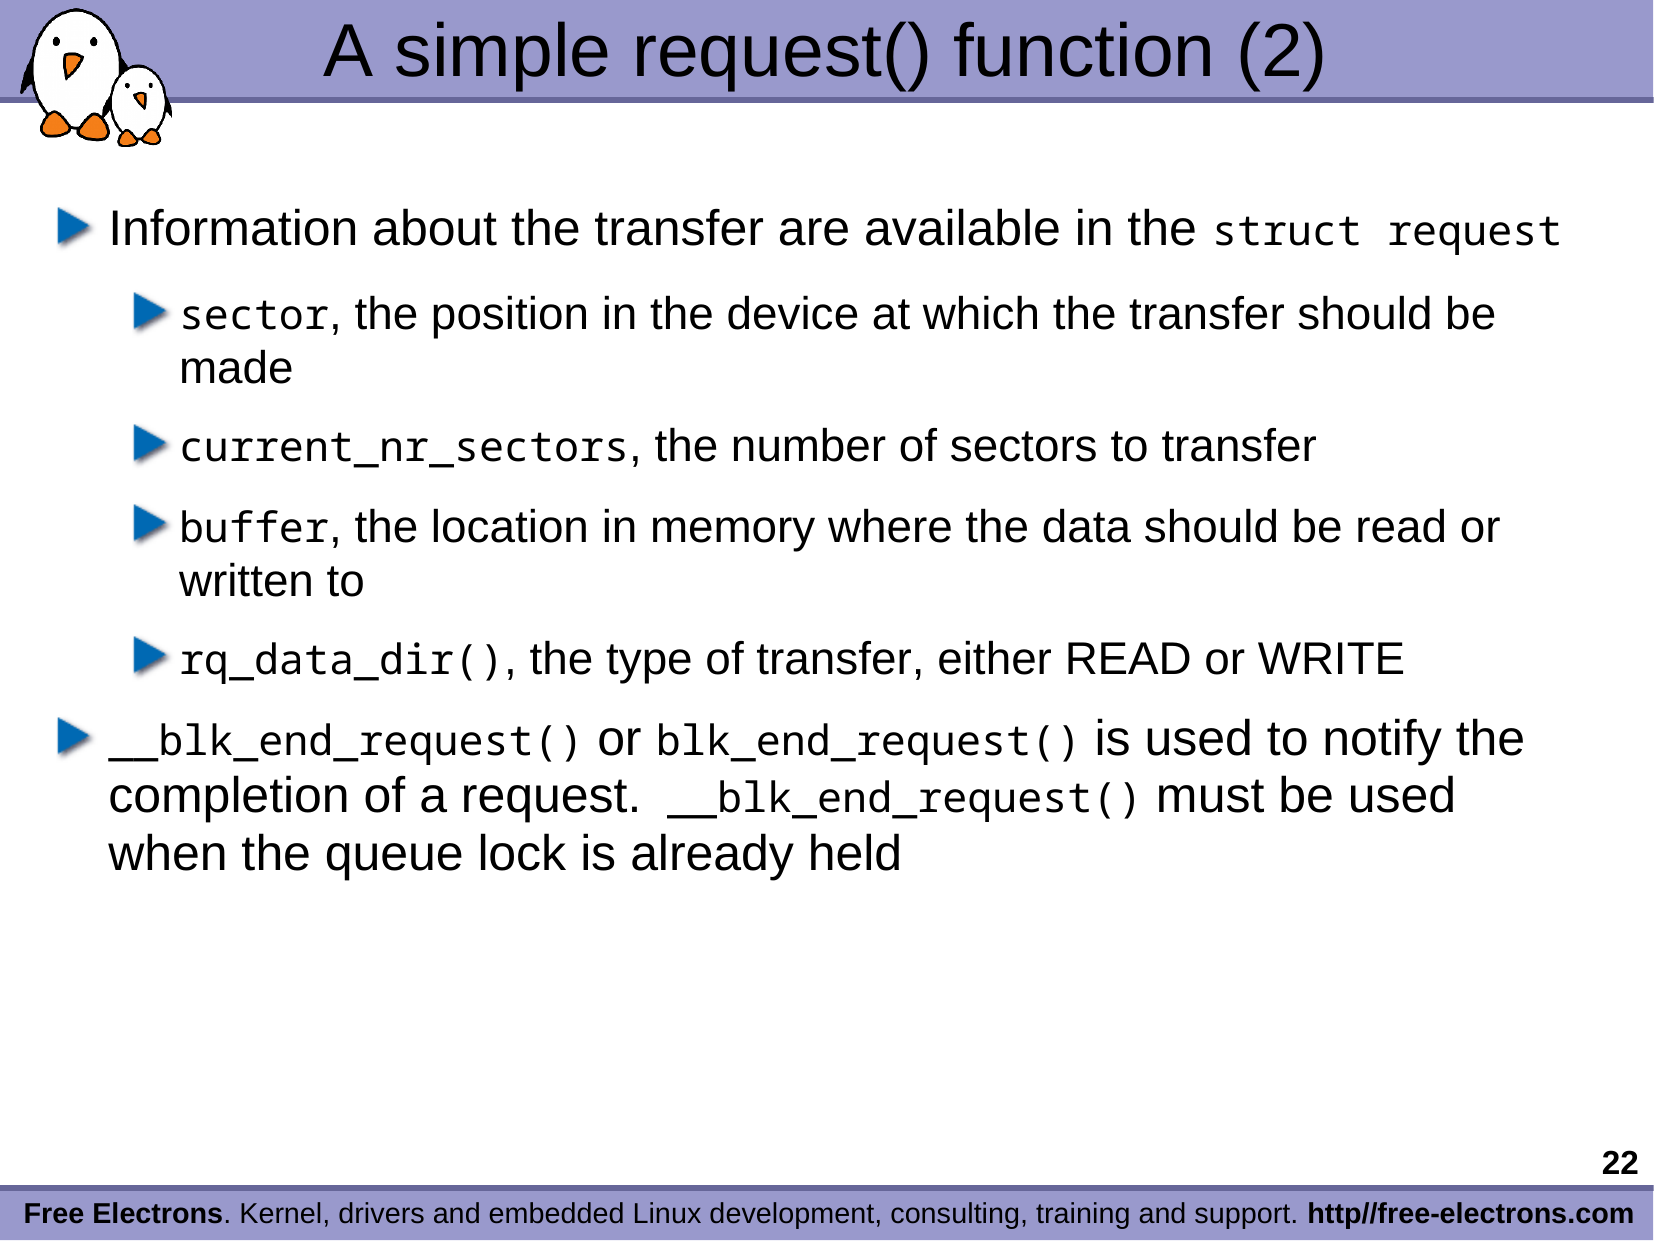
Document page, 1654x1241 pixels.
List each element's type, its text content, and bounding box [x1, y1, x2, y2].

list Information about the transfer are available in the struct request sector, the position in the device at which the transfer should be made current_nr_sectors, the number of sectors to transfer buffer, the location in memory where the data should be read or written to rq_data_dir(), the type of transfer, either READ or WRITE __blk_end_request() or blk_end_request() is used to notify the completion of a request. __blk_end_request() must be used when the queue lock is already held [37, 200, 1576, 1051]
title A simple request() function (2) [81, 0, 1572, 100]
picture [20, 8, 172, 147]
